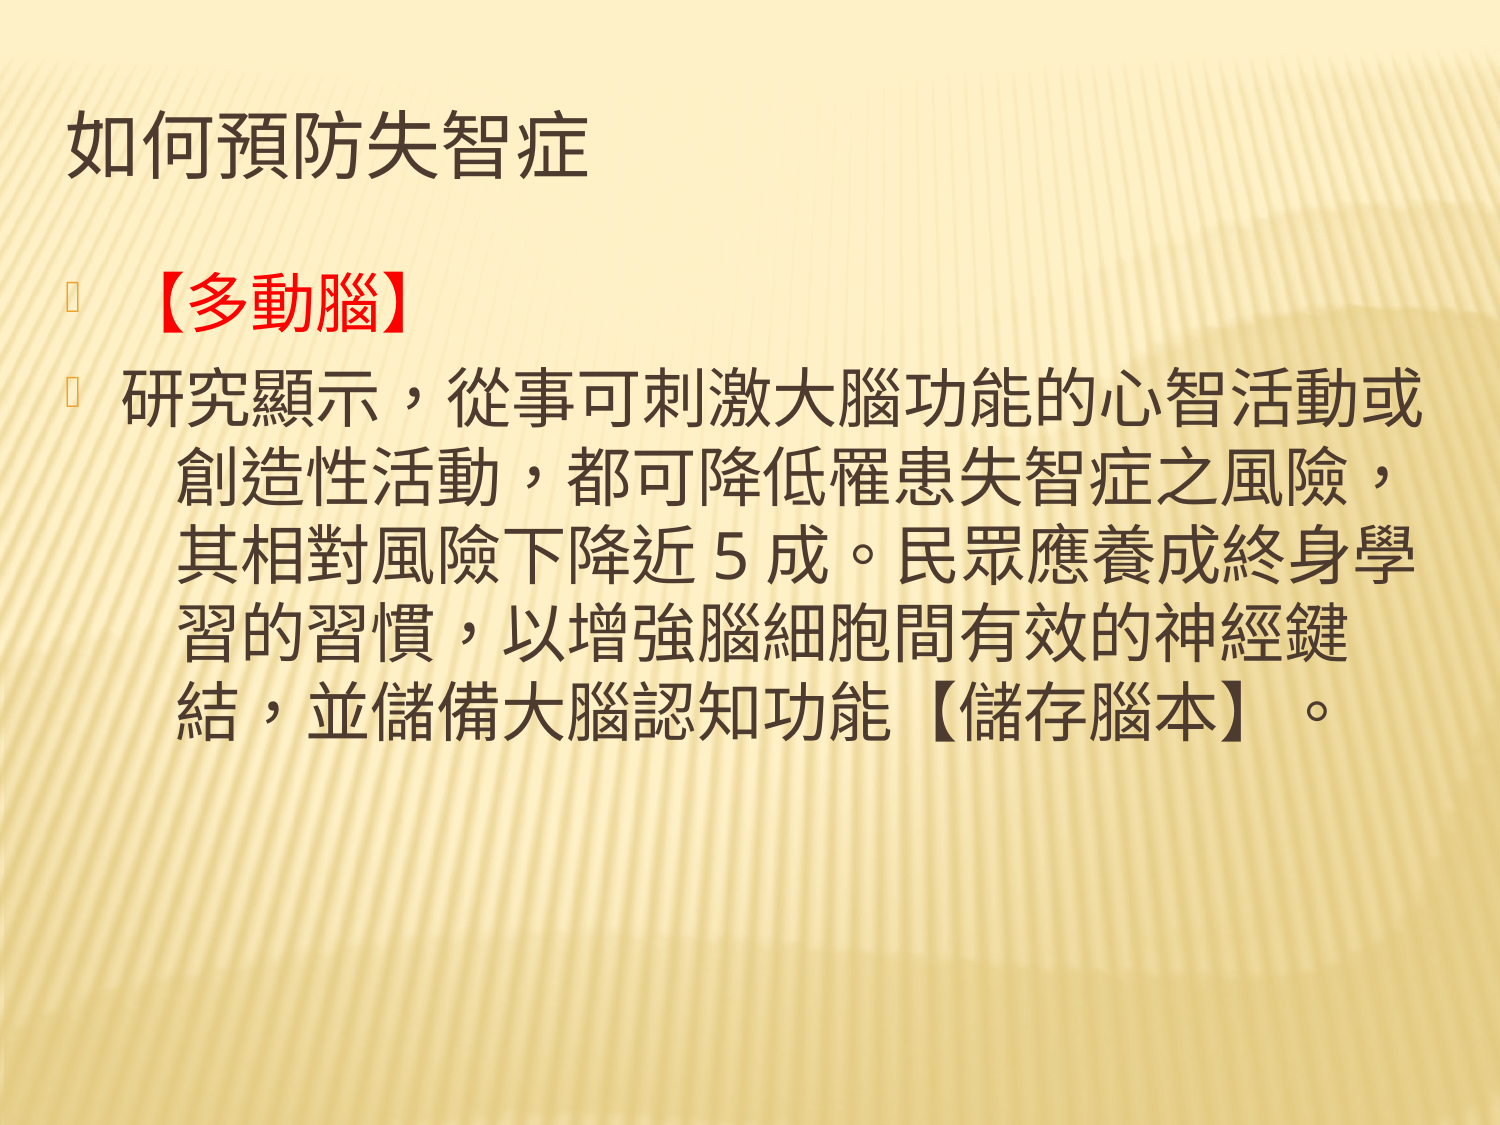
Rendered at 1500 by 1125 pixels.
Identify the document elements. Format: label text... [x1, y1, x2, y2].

list 【多動腦】 研究顯示，從事可刺激大腦功能的心智活動或創造性活動，都可降低罹患失智症之風險，其相對風險下降近5成。民眾應養成終身學習的習慣，以增強腦細胞間有效的神經鍵結，並儲備大腦認知功能【儲存腦本】。 [50, 254, 1476, 998]
title 如何預防失智症 [50, 75, 1476, 213]
